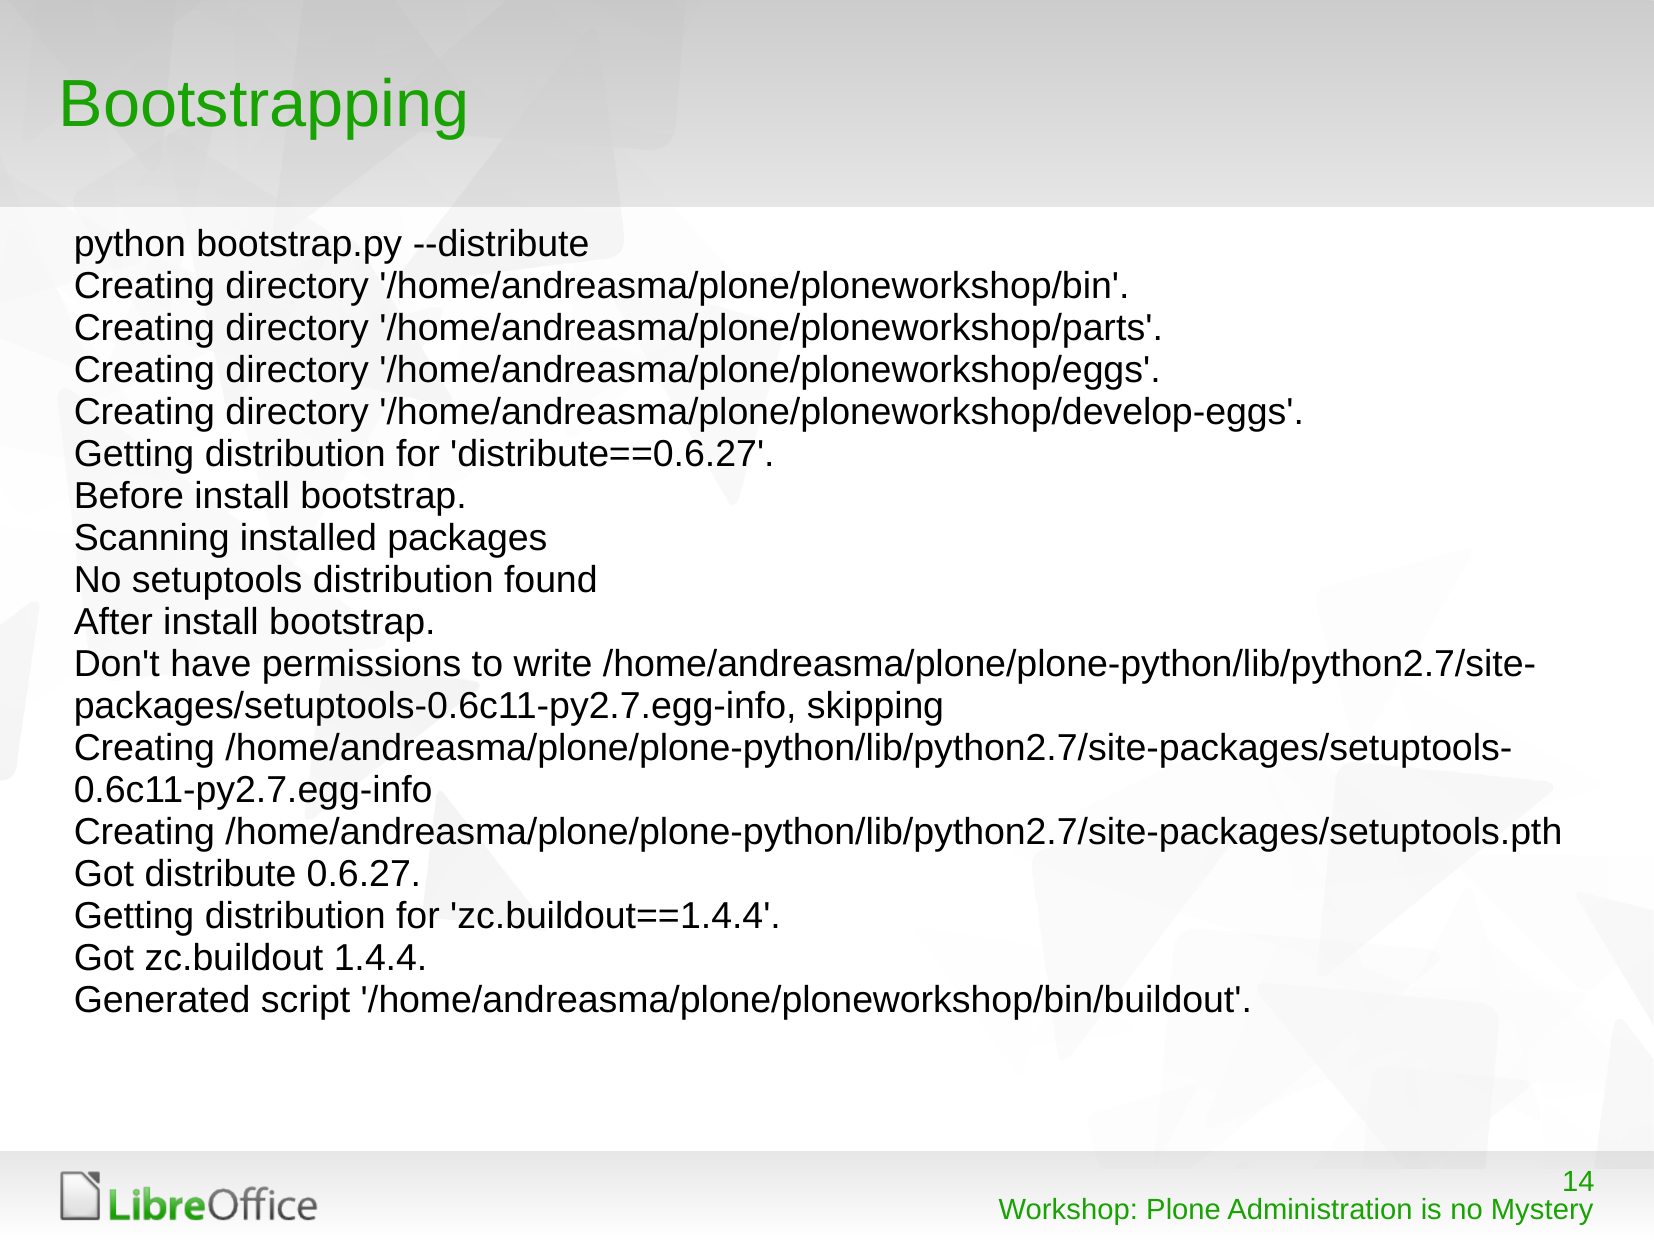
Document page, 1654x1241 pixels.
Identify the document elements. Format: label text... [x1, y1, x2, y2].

picture [915, 548, 1654, 1169]
title Bootstrapping [59, 29, 1595, 178]
text_box python bootstrap.py --distribute Creating directory '/home/andreasma/plone/ploneworkshop/bin'. Creating directory '/home/andreasma/plone/ploneworkshop/parts'. Creating directory '/home/andreasma/plone/ploneworkshop/eggs'. Creating directory '/home/andreasma/plone/ploneworkshop/develop-eggs'. Getting distribution for 'distribute==0.6.27'. Before install bootstrap. Scanning installed packages No setuptools distribution found After install bootstrap. Don't have permissions to write /home/andreasma/plone/plone-python/lib/python2.7/site-packages/setuptools-0.6c11-py2.7.egg-info, skipping Creating /home/andreasma/plone/plone-python/lib/python2.7/site-packages/setuptools-0.6c11-py2.7.egg-info Creating /home/andreasma/plone/plone-python/lib/python2.7/site-packages/setuptools.pth Got distribute 0.6.27. Getting distribution for 'zc.buildout==1.4.4'. Got zc.buildout 1.4.4. Generated script '/home/andreasma/plone/ploneworkshop/bin/buildout'. [59, 215, 1619, 1080]
picture [41, 1152, 337, 1240]
picture [0, 0, 783, 931]
